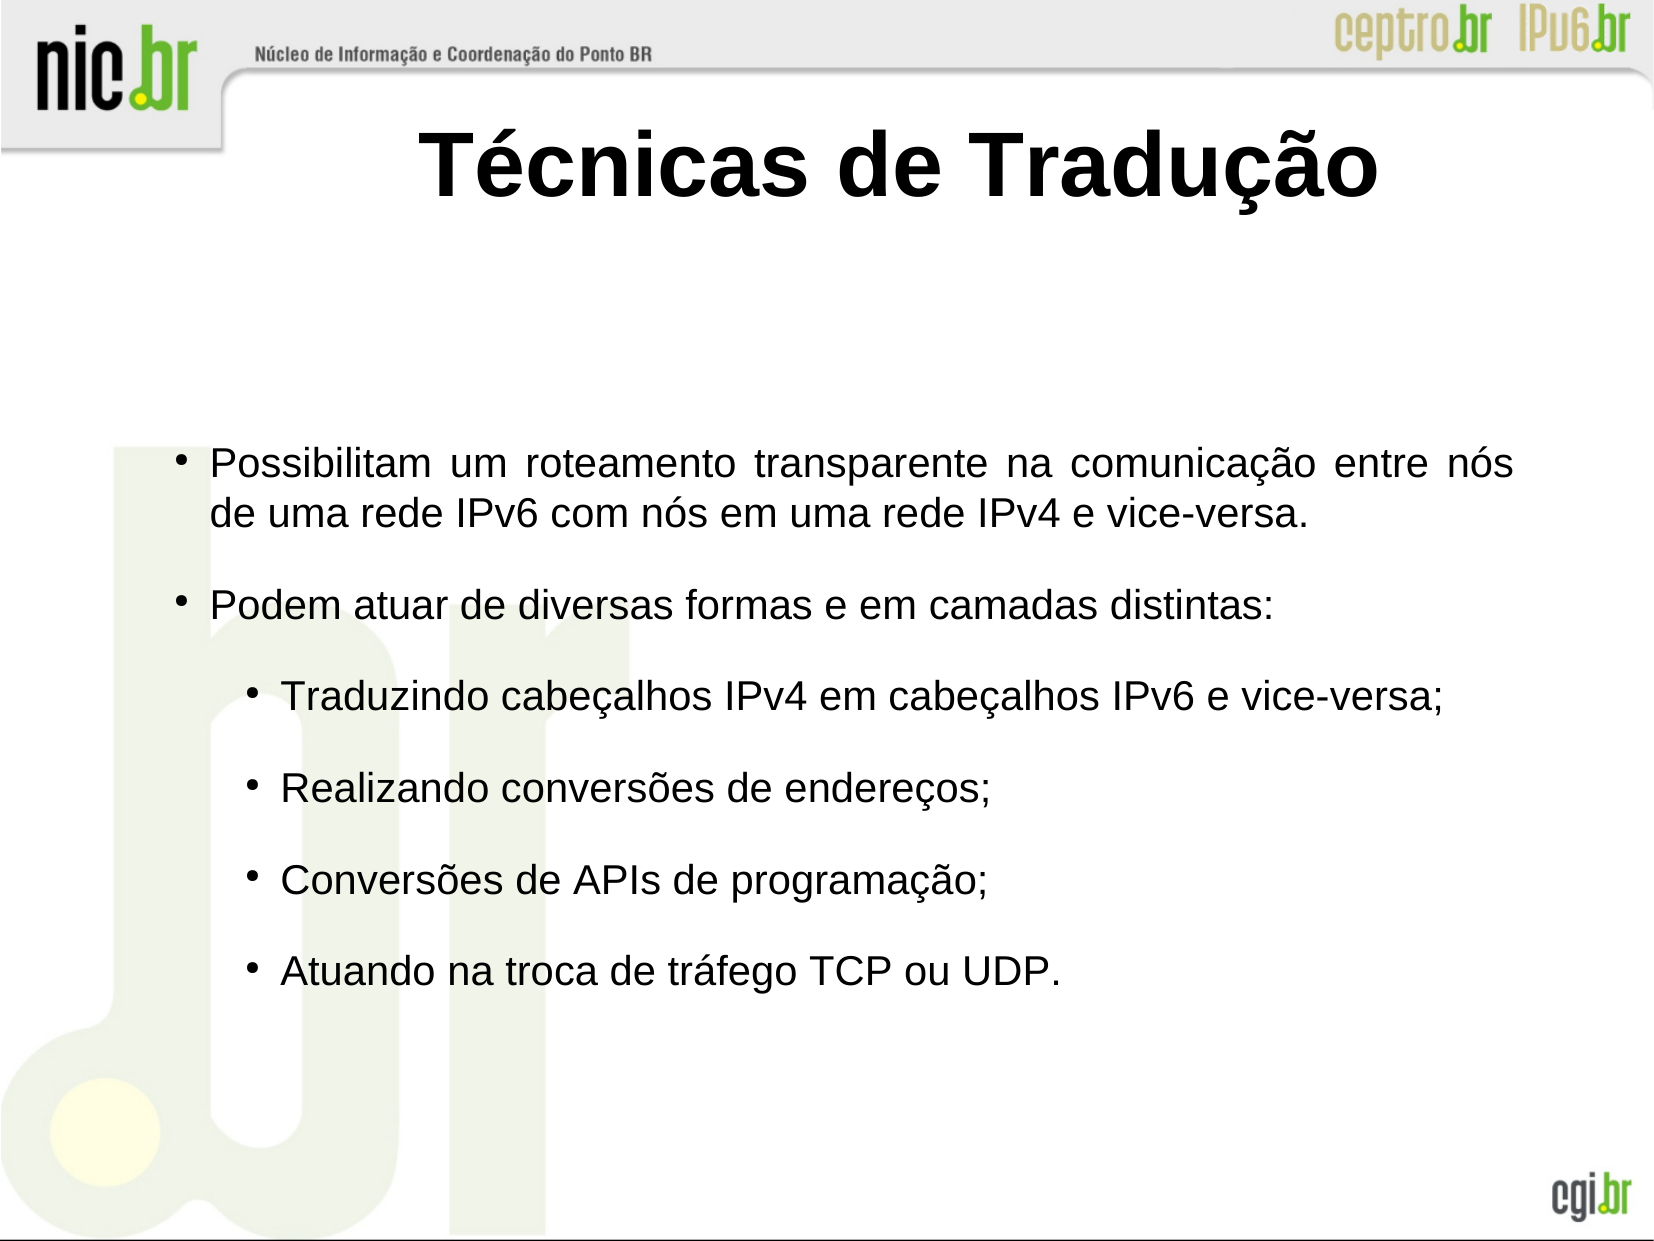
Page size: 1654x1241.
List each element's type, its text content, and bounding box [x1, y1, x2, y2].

picture [0, 0, 1654, 1241]
text_box Possibilitam um roteamento transparente na comunicação entre nós de uma rede IPv6 com nós em uma rede IPv4 e vice-versa. Podem atuar de diversas formas e em camadas distintas: Traduzindo cabeçalhos IPv4 em cabeçalhos IPv6 e vice-versa; Realizando conversões de endereços; Conversões de APIs de programação; Atuando na troca de tráfego TCP ou UDP. [123, 428, 1530, 978]
text_box Técnicas de Tradução [147, 97, 1654, 215]
